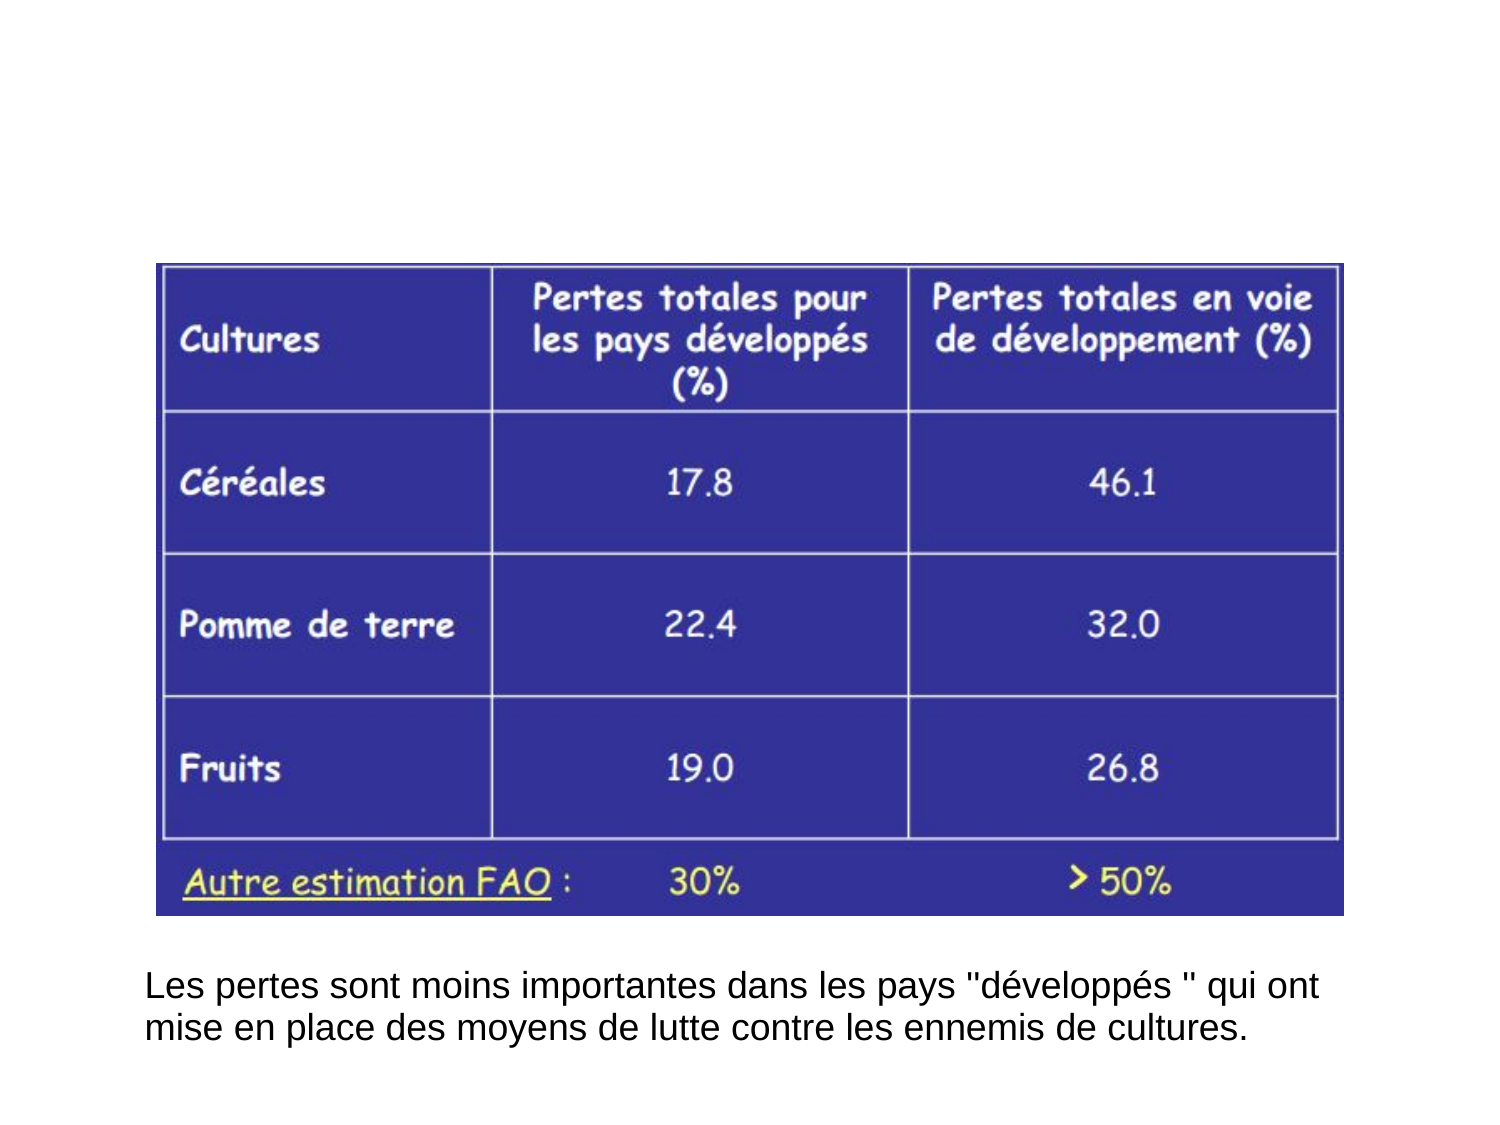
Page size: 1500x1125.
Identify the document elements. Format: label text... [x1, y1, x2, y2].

text_box Les pertes sont moins importantes dans les pays ''développés '' qui ont mise en place des moyens de lutte contre les ennemis de cultures. [129, 956, 1382, 1056]
picture [156, 263, 1344, 916]
